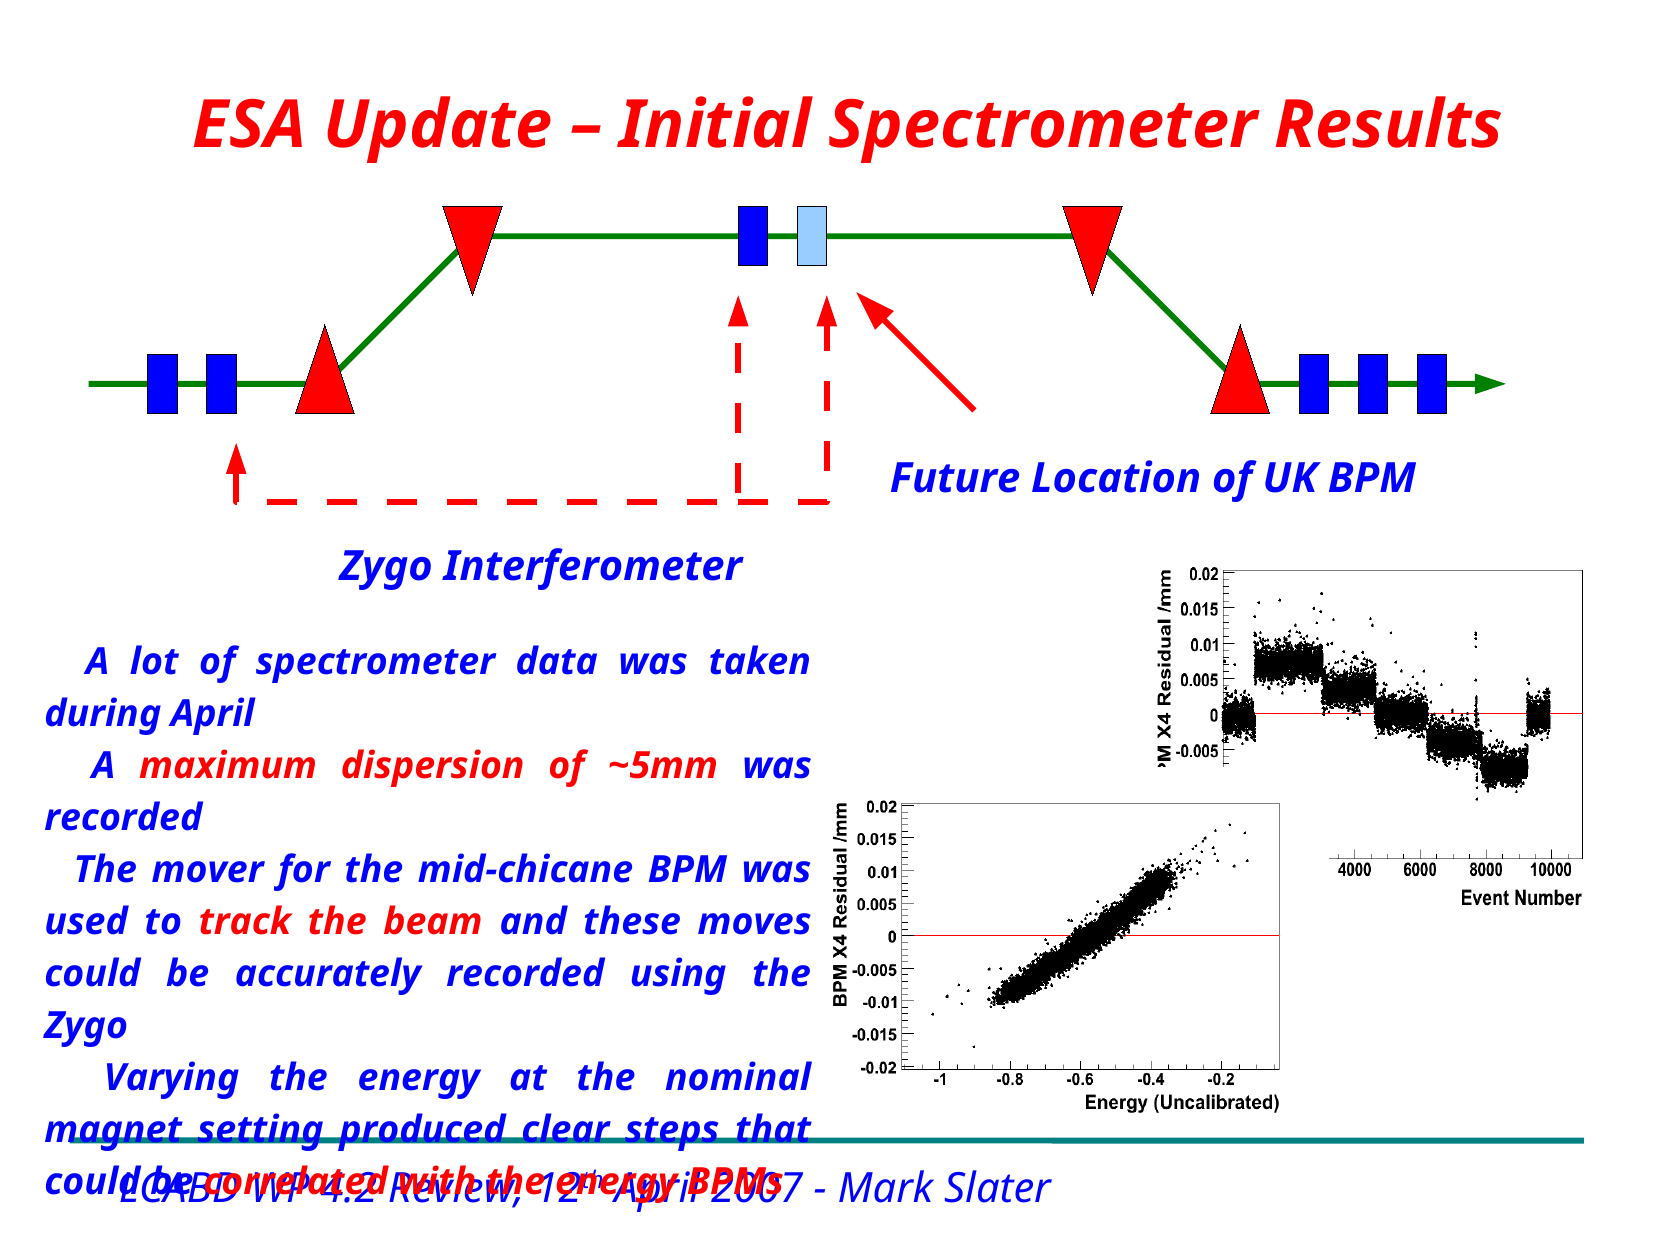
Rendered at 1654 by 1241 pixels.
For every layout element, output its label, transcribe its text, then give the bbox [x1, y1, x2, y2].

text_box [206, 354, 237, 414]
text_box Future Location of UK BPM [875, 439, 1448, 502]
text_box Zygo Interferometer [324, 528, 749, 591]
text_box [738, 206, 768, 266]
text_box A lot of spectrometer data was taken during April A maximum dispersion of ~5mm was recorded The mover for the mid-chicane BPM was used to track the beam and these moves could be accurately recorded using the Zygo Varying the energy at the nominal magnet setting produced clear steps that could be correlated with the energy BPMs [29, 626, 827, 1158]
text_box [1062, 206, 1123, 296]
text_box [1210, 324, 1270, 414]
text_box LCABD WP 4.2 Review, 12th April 2007 - Mark Slater [118, 1156, 1152, 1215]
text_box [1417, 354, 1447, 414]
text_box [147, 354, 178, 414]
text_box [442, 206, 503, 296]
text_box [797, 206, 827, 266]
text_box [1299, 354, 1329, 414]
text_box ESA Update – Initial Spectrometer Results [192, 74, 1505, 168]
picture [826, 531, 1630, 1123]
text_box [1358, 354, 1388, 414]
text_box [295, 324, 355, 414]
